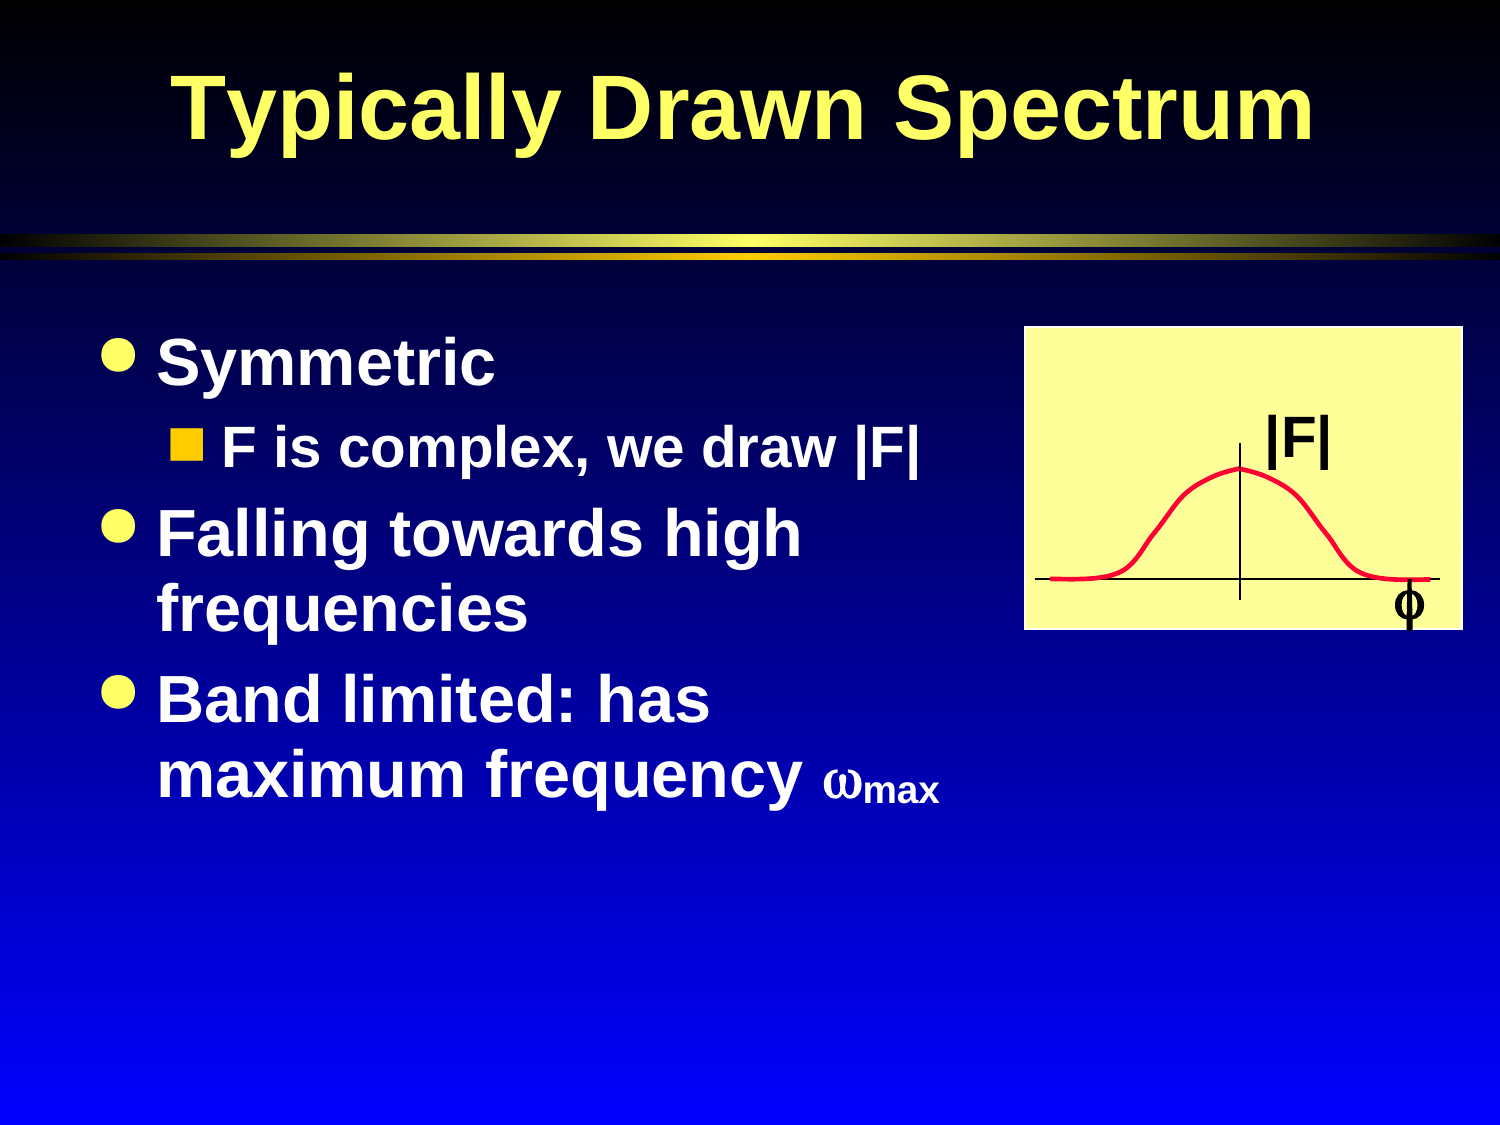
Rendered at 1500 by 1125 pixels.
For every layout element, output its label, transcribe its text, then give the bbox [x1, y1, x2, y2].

text_box [1024, 326, 1463, 629]
text_box |F| [1249, 391, 1351, 477]
text_box [1241, 472, 1364, 578]
list Symmetric F is complex, we draw |F| Falling towards high frequencies Band limited: has maximum frequency max [99, 324, 976, 978]
text_box [1114, 472, 1239, 578]
title Typically Drawn Spectrum [99, 0, 1388, 225]
text_box f [1379, 552, 1443, 638]
